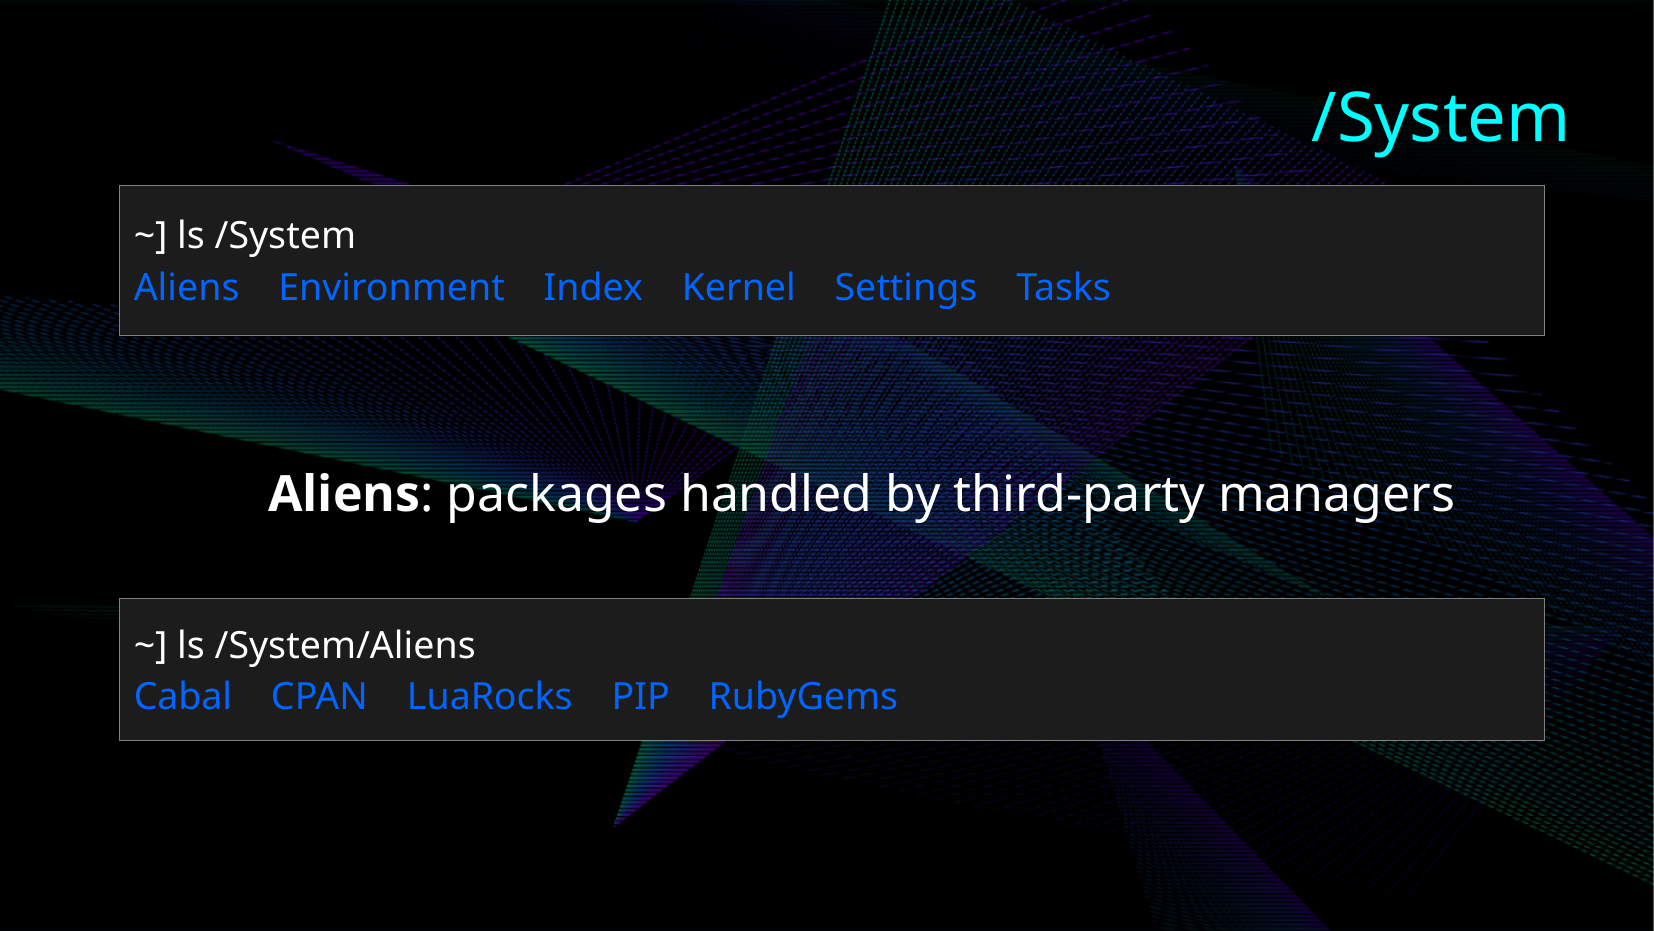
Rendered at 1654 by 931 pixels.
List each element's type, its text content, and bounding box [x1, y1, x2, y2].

text_box ~] ls /System Aliens Environment Index Kernel Settings Tasks [119, 185, 1545, 276]
picture [0, 0, 1654, 931]
list Aliens: packages handled by third-party managers [82, 276, 1571, 675]
text_box ~] ls /System/Aliens Cabal CPAN LuaRocks PIP RubyGems [119, 675, 1545, 741]
title /System [82, 37, 1571, 193]
